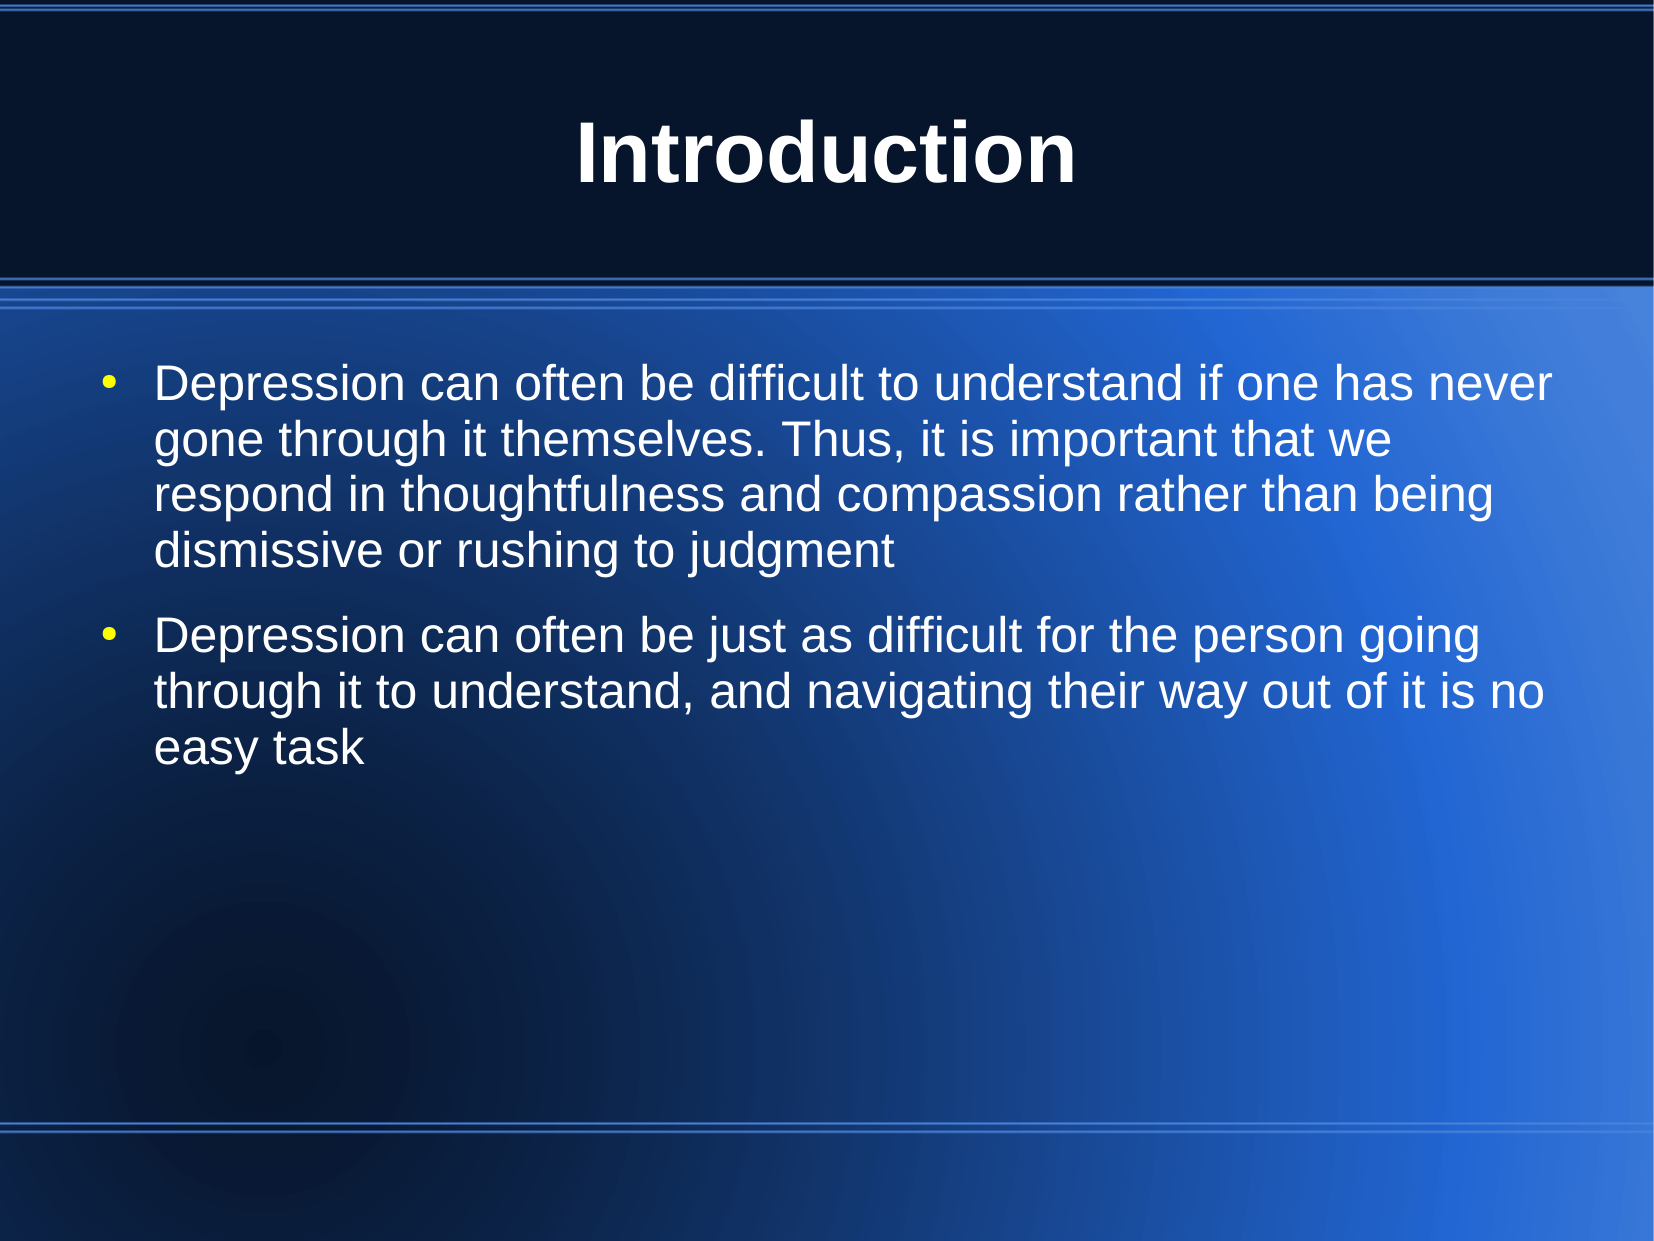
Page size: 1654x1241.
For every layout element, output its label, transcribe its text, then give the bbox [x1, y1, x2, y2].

title Introduction [82, 49, 1571, 257]
list Depression can often be difficult to understand if one has never gone through it themselves. Thus, it is important that we respond in thoughtfulness and compassion rather than being dismissive or rushing to judgment Depression can often be just as difficult for the person going through it to understand, and navigating their way out of it is no easy task [82, 355, 1571, 1058]
picture [0, 0, 1654, 1241]
